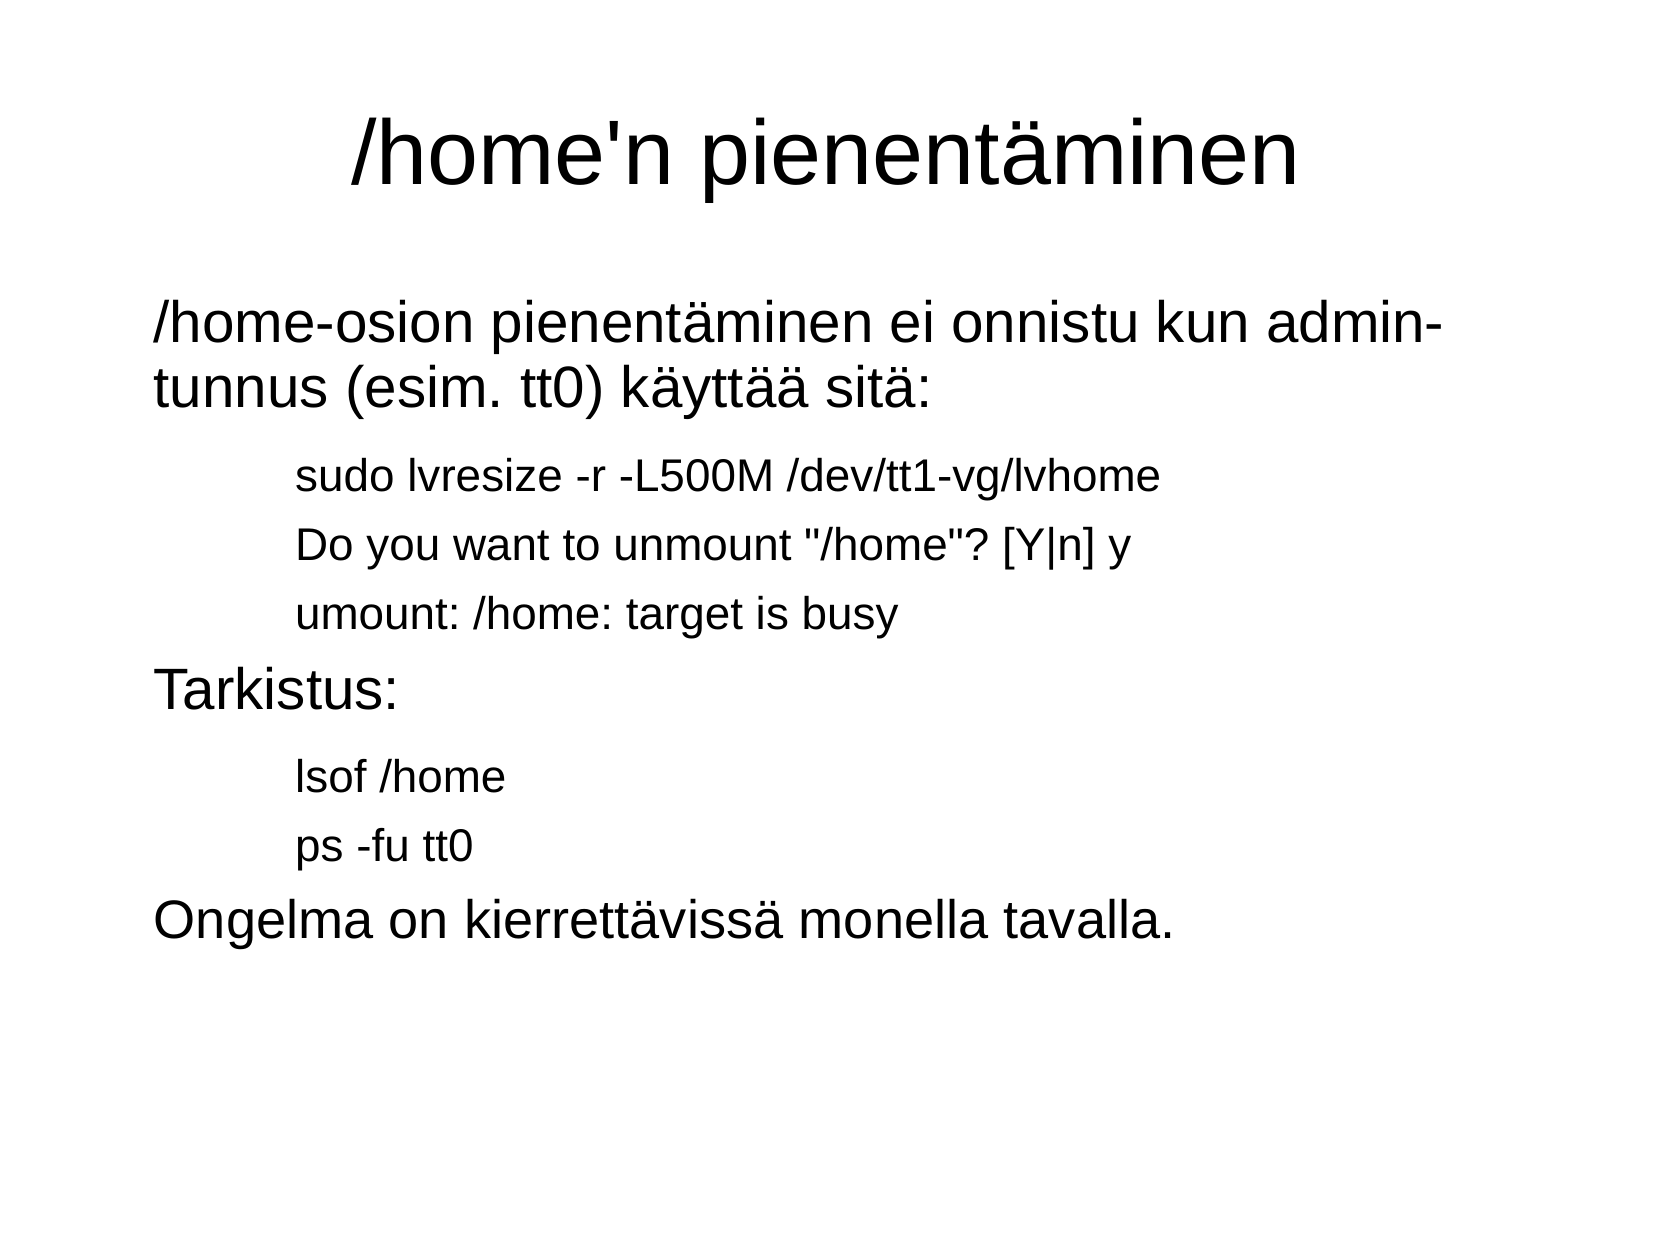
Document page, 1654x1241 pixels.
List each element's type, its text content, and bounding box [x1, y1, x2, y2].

title /home'n pienentäminen [82, 49, 1571, 257]
list /home-osion pienentäminen ei onnistu kun admin-tunnus (esim. tt0) käyttää sitä: sudo lvresize -r -L500M /dev/tt1-vg/lvhome Do you want to unmount "/home"? [Y|n] y umount: /home: target is busy Tarkistus: lsof /home ps -fu tt0 Ongelma on kierrettävissä monella tavalla. [82, 290, 1571, 1010]
